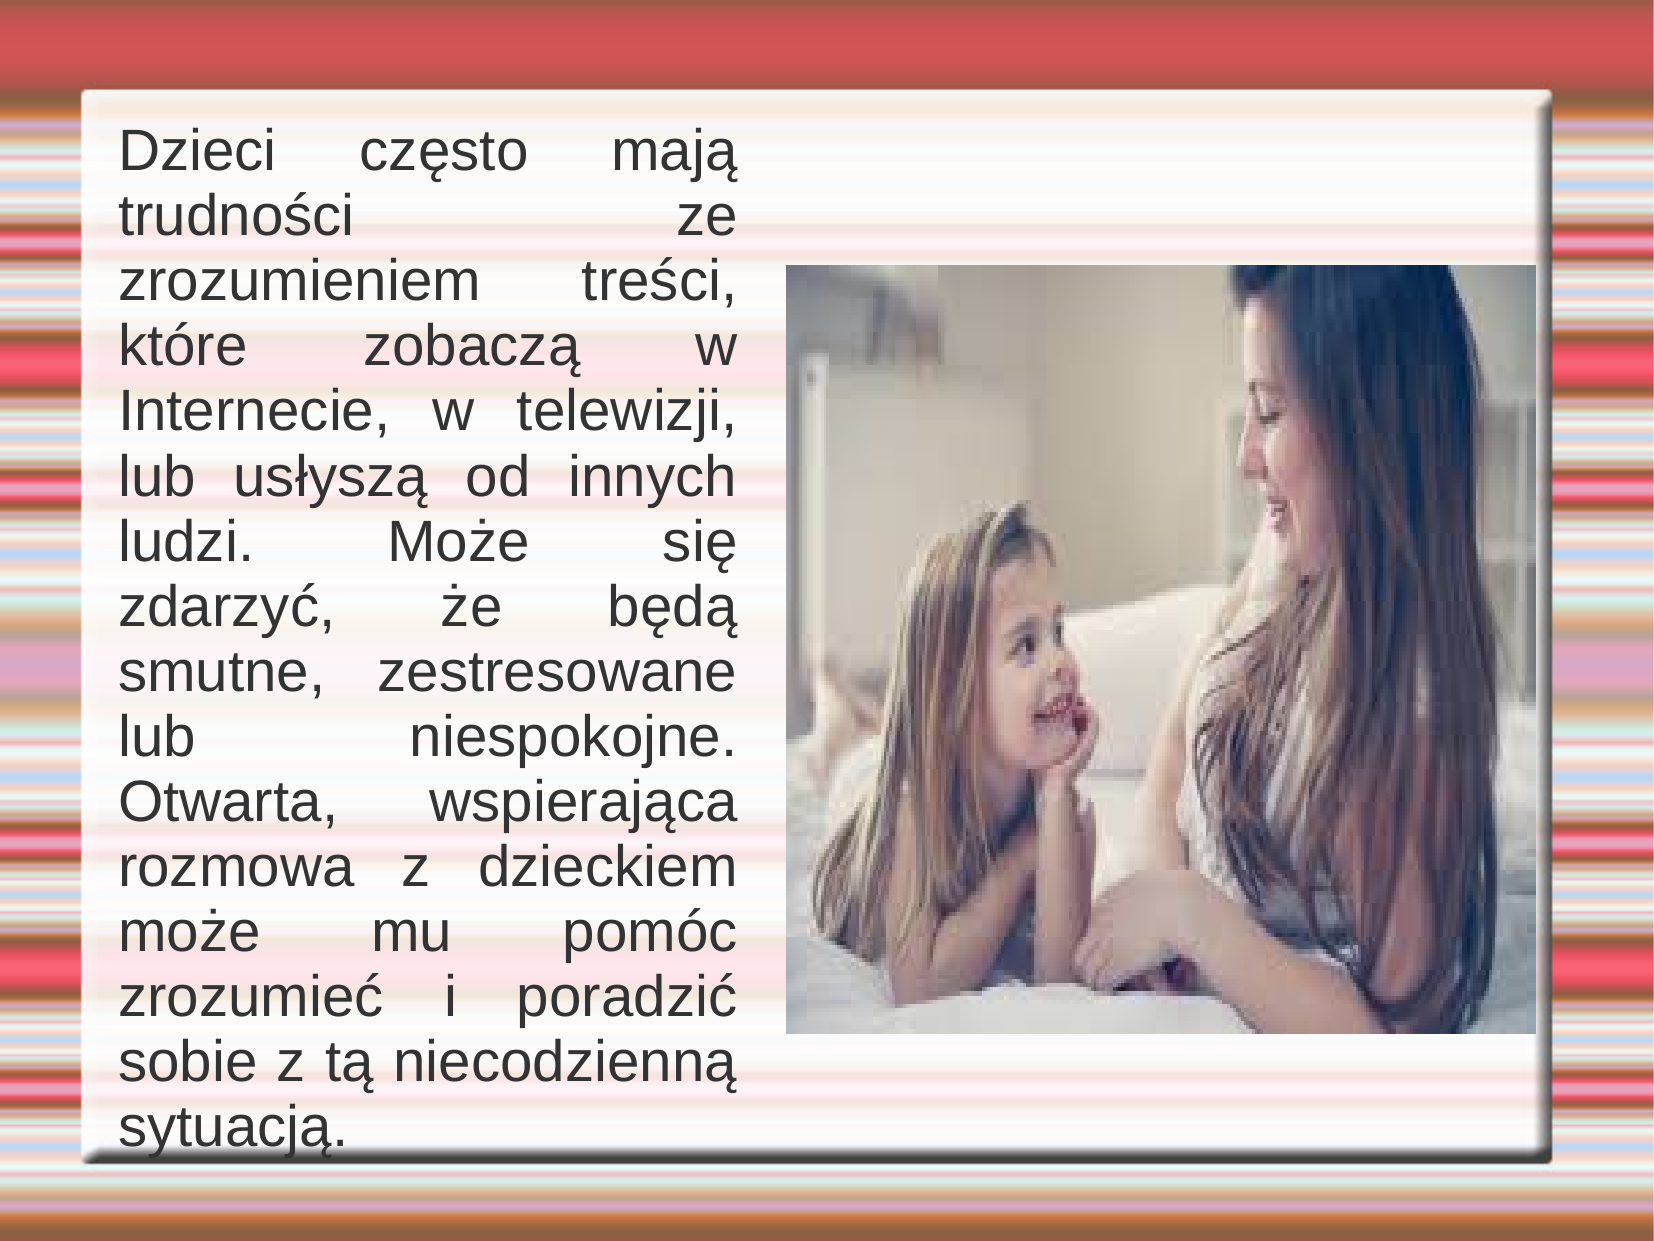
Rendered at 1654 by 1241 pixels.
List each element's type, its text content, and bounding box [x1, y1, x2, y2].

list Dzieci często mają trudności ze zrozumieniem treści, które zobaczą w Internecie, w telewizji, lub usłyszą od innych ludzi. Może się zdarzyć, że będą smutne, zestresowane lub niespokojne. Otwarta, wspierająca rozmowa z dzieckiem może mu pomóc zrozumieć i poradzić sobie z tą niecodzienną sytuacją. [118, 118, 739, 1155]
picture [0, 0, 1654, 1241]
